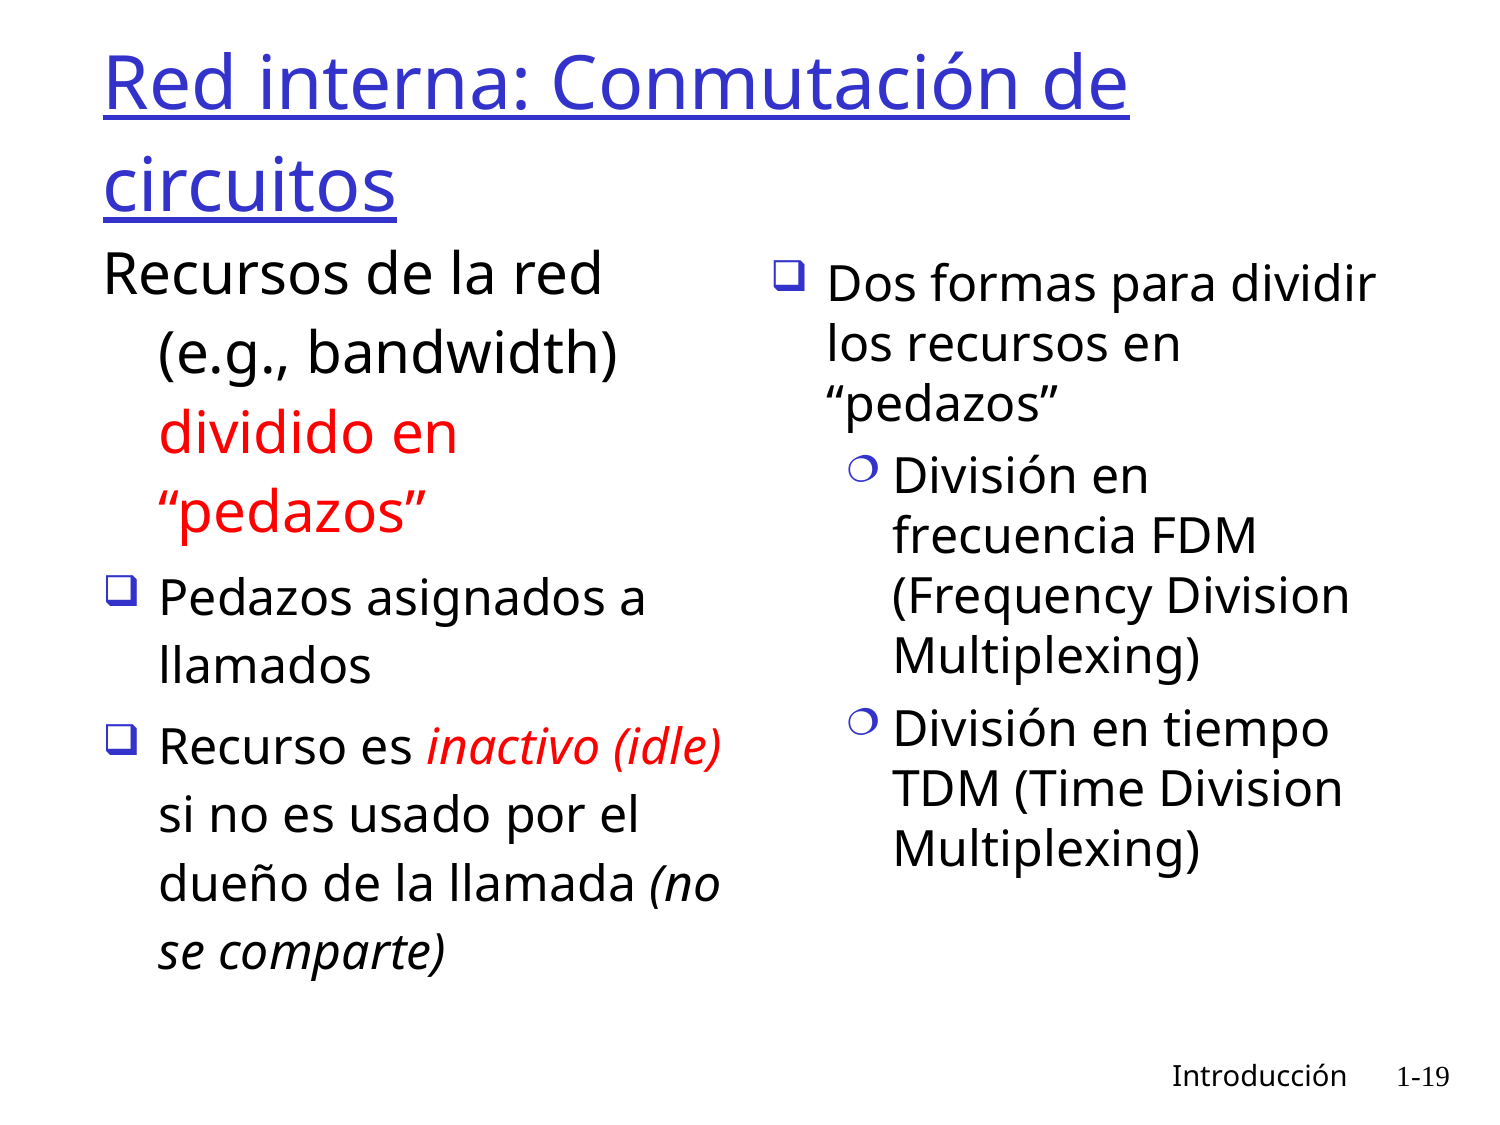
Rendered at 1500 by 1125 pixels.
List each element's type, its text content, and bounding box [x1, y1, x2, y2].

text_box Introducción [887, 1050, 1362, 1125]
text_box Dos formas para dividir los recursos en “pedazos” División en frecuencia FDM (Frequency Division Multiplexing) División en tiempo TDM (Time Division Multiplexing) [755, 243, 1419, 1007]
text_box 1-<number> [1362, 1050, 1466, 1125]
title Red interna: Conmutación de circuitos [87, 16, 1363, 247]
list Recursos de la red (e.g., bandwidth) dividido en “pedazos” Pedazos asignados a llamados Recurso es inactivo (idle) si no es usado por el dueño de la llamada (no se comparte) [87, 224, 751, 983]
